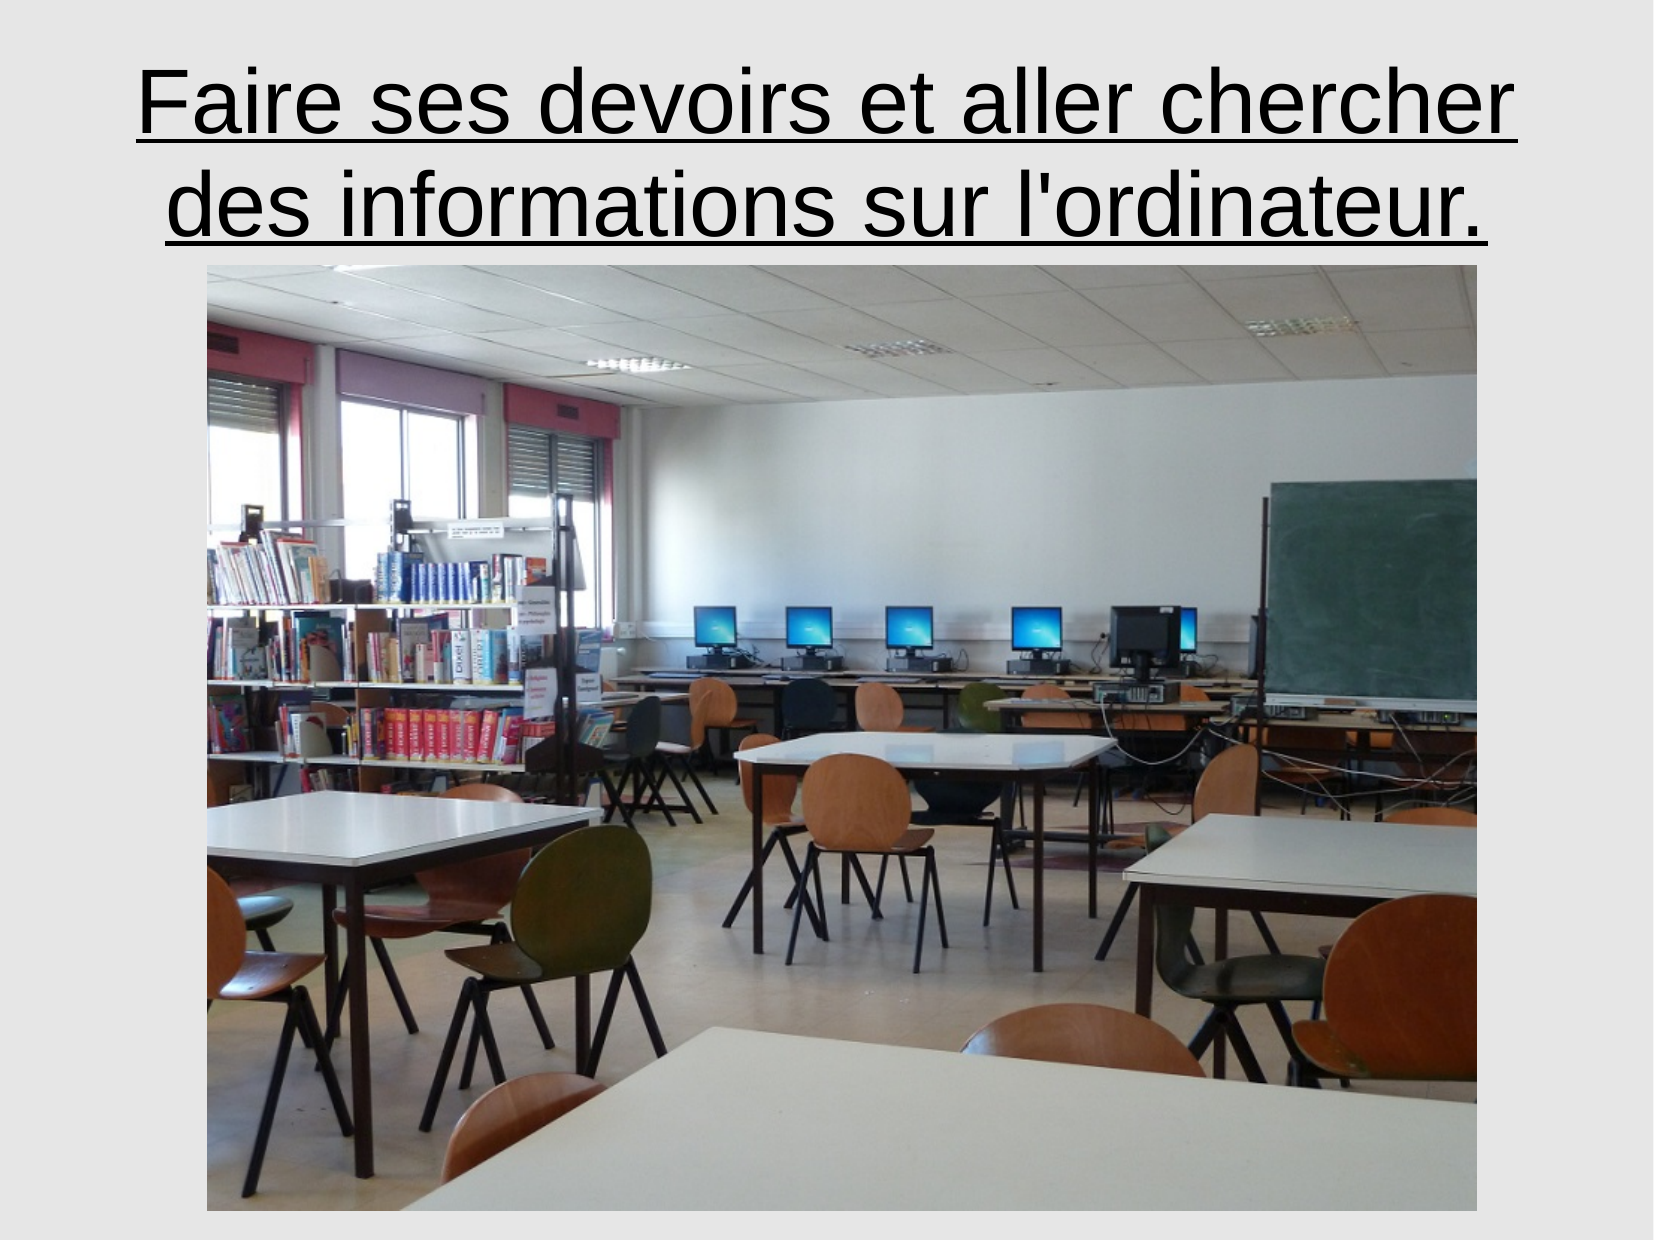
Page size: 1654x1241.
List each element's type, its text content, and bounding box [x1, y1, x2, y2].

title Faire ses devoirs et aller chercher des informations sur l'ordinateur. [82, 49, 1571, 257]
picture [207, 265, 1477, 1211]
